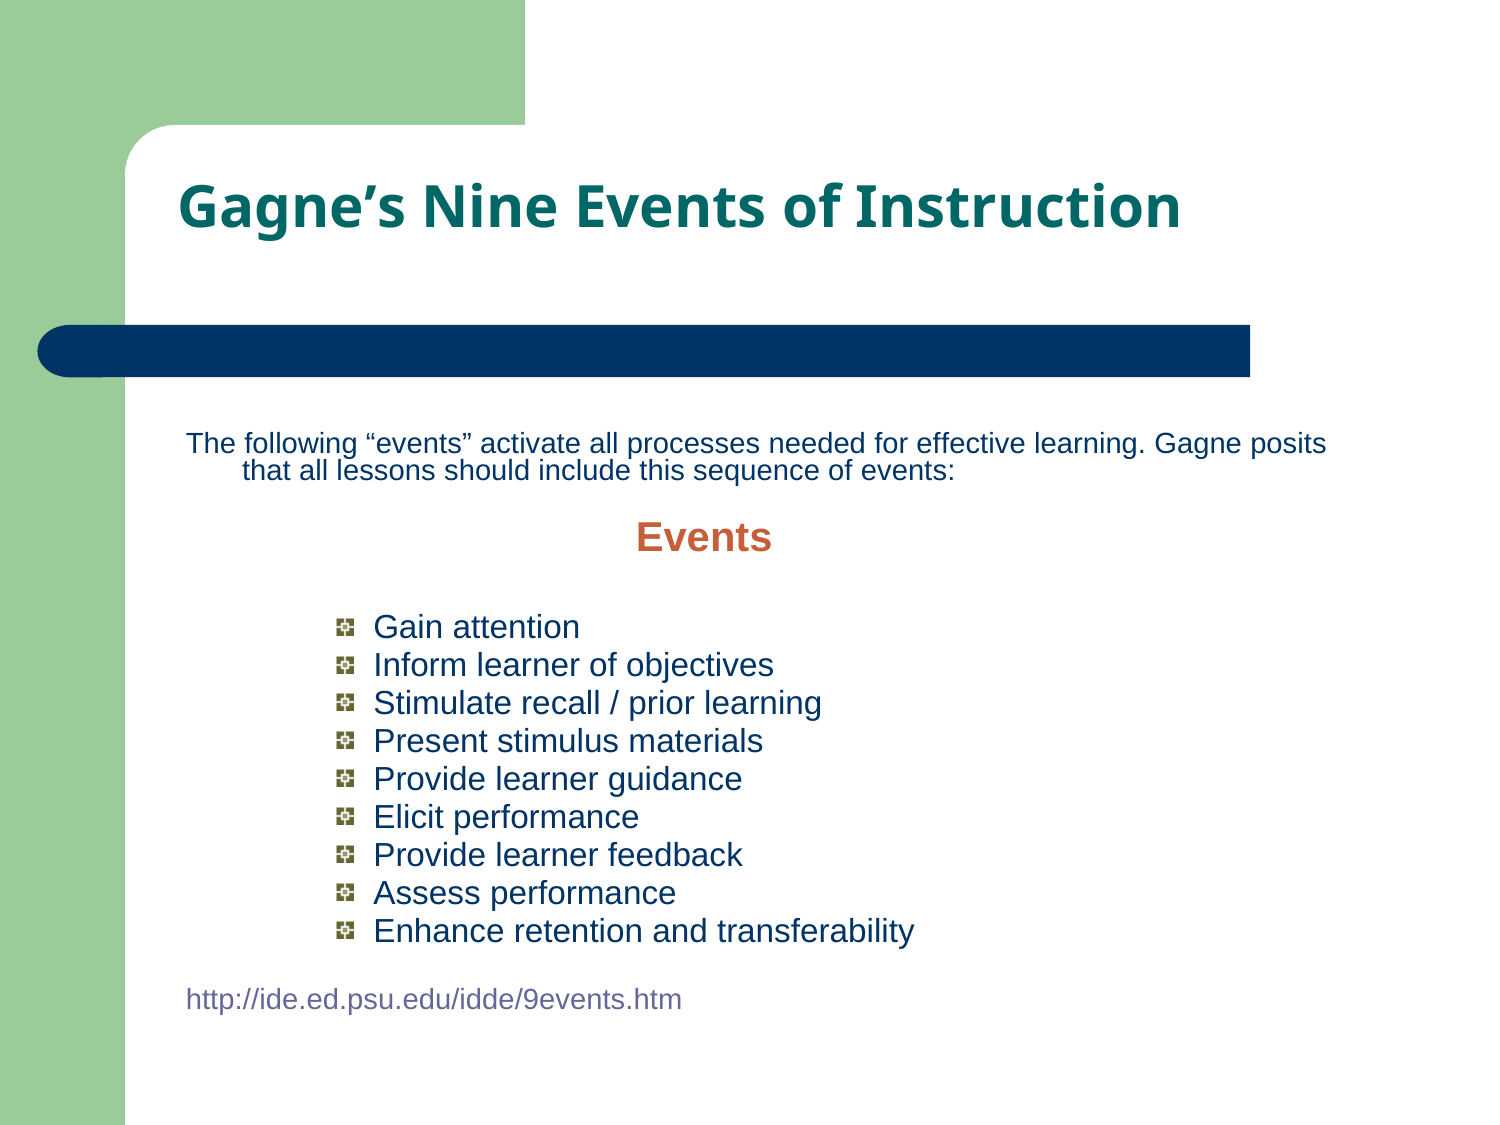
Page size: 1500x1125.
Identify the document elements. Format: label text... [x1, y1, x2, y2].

title Gagne’s Nine Events of Instruction [162, 162, 1475, 250]
list The following “events” activate all processes needed for effective learning. Gagne posits that all lessons should include this sequence of events: Events Gain attention Inform learner of objectives Stimulate recall / prior learning Present stimulus materials Provide learner guidance Elicit performance Provide learner feedback Assess performance Enhance retention and transferability http://ide.ed.psu.edu/idde/9events.htm [171, 385, 1372, 1089]
